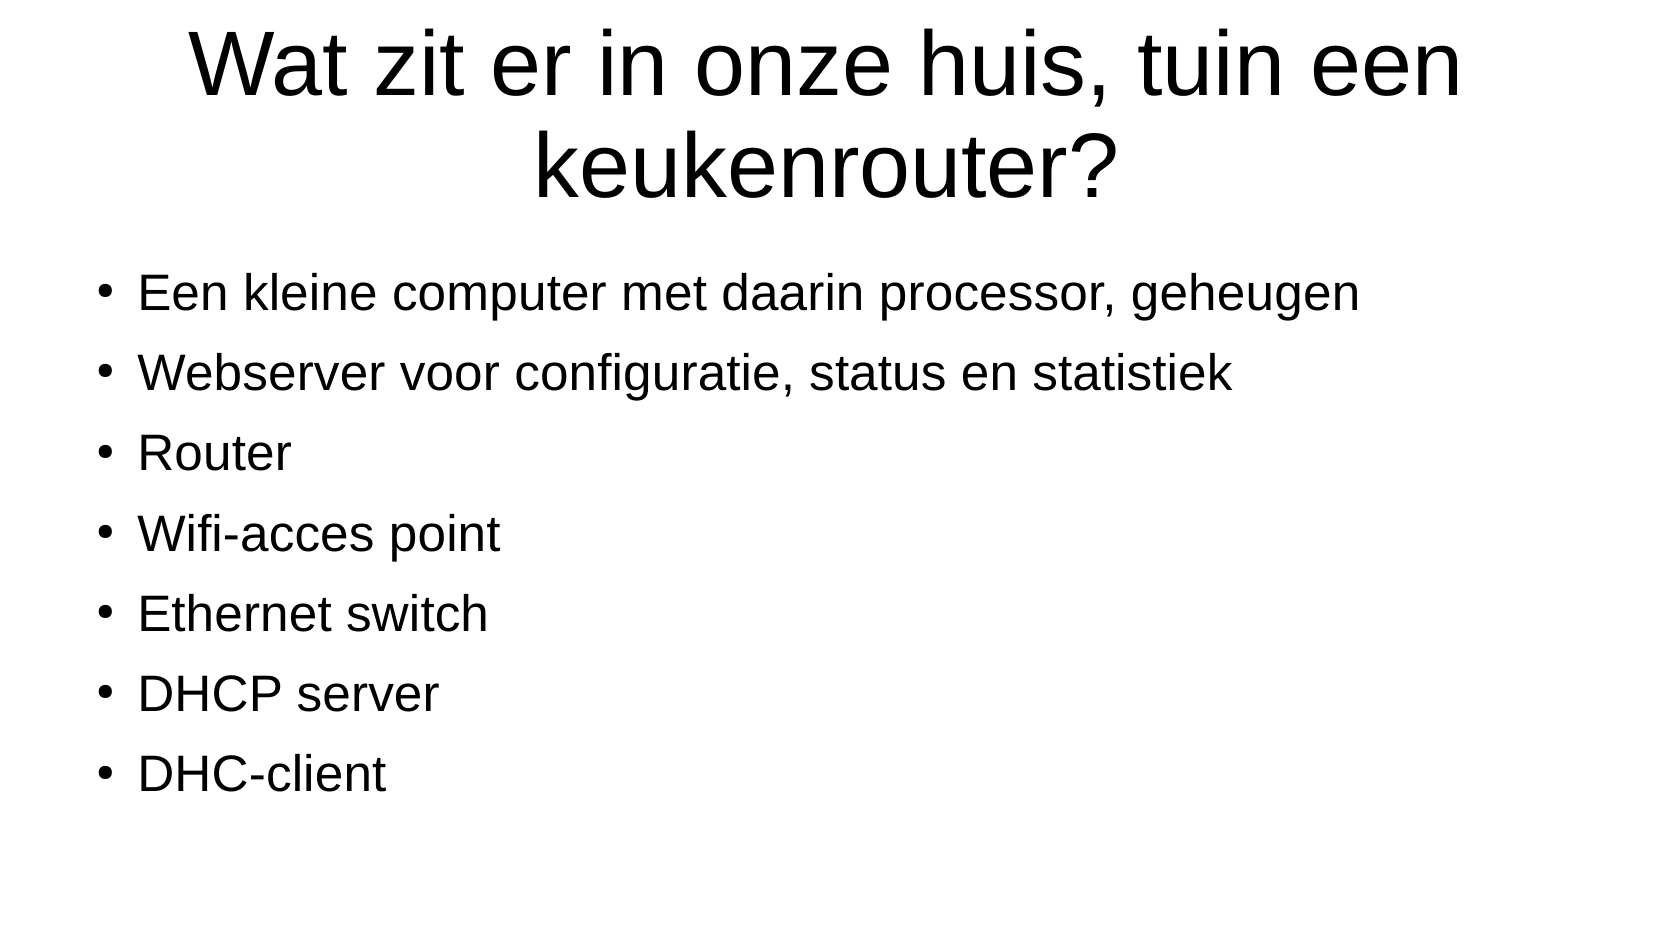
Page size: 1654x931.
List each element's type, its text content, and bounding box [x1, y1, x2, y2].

list Een kleine computer met daarin processor, geheugen Webserver voor configuratie, status en statistiek Router Wifi-acces point Ethernet switch DHCP server DHC-client [82, 263, 1571, 804]
title Wat zit er in onze huis, tuin een keukenrouter? [82, 12, 1571, 218]
